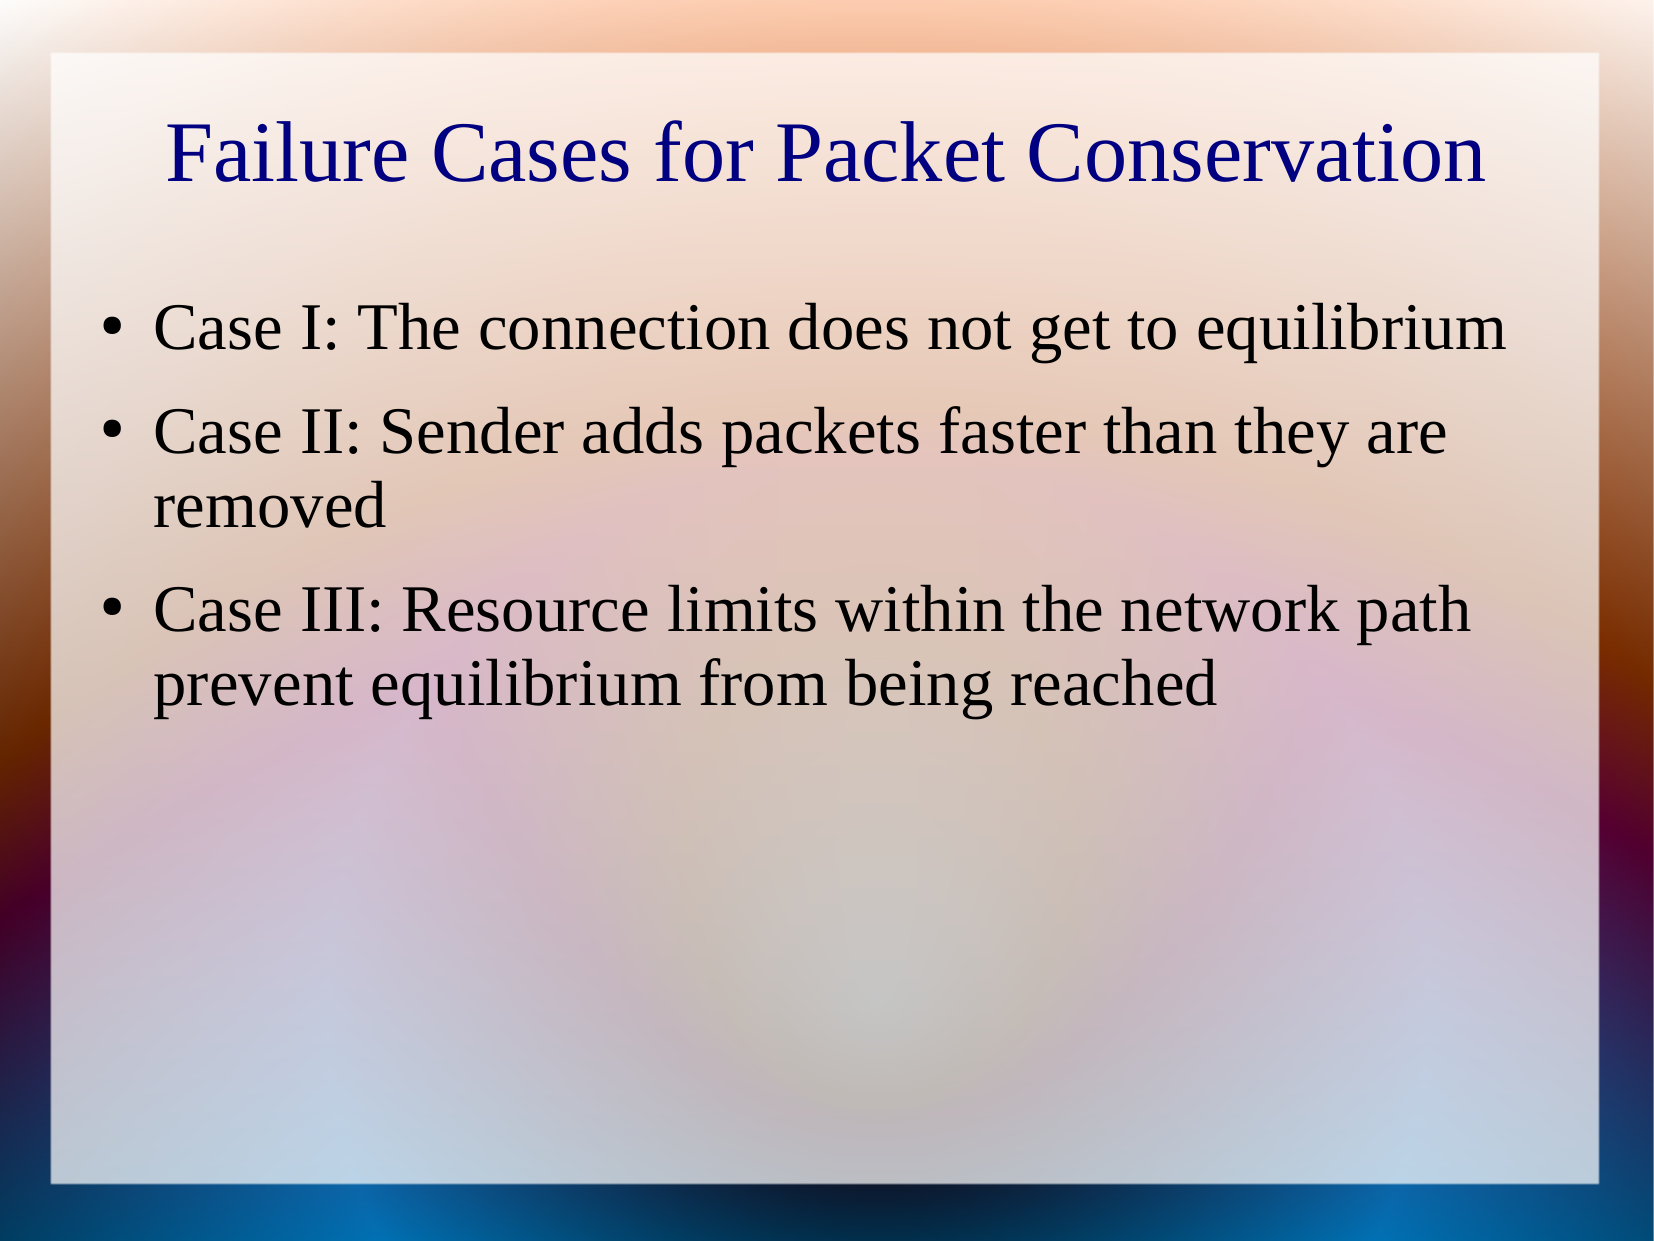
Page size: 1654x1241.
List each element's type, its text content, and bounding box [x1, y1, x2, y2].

picture [0, 0, 1654, 1241]
list Case I: The connection does not get to equilibrium Case II: Sender adds packets faster than they are removed Case III: Resource limits within the network path prevent equilibrium from being reached [82, 290, 1571, 1109]
title Failure Cases for Packet Conservation [82, 49, 1571, 257]
